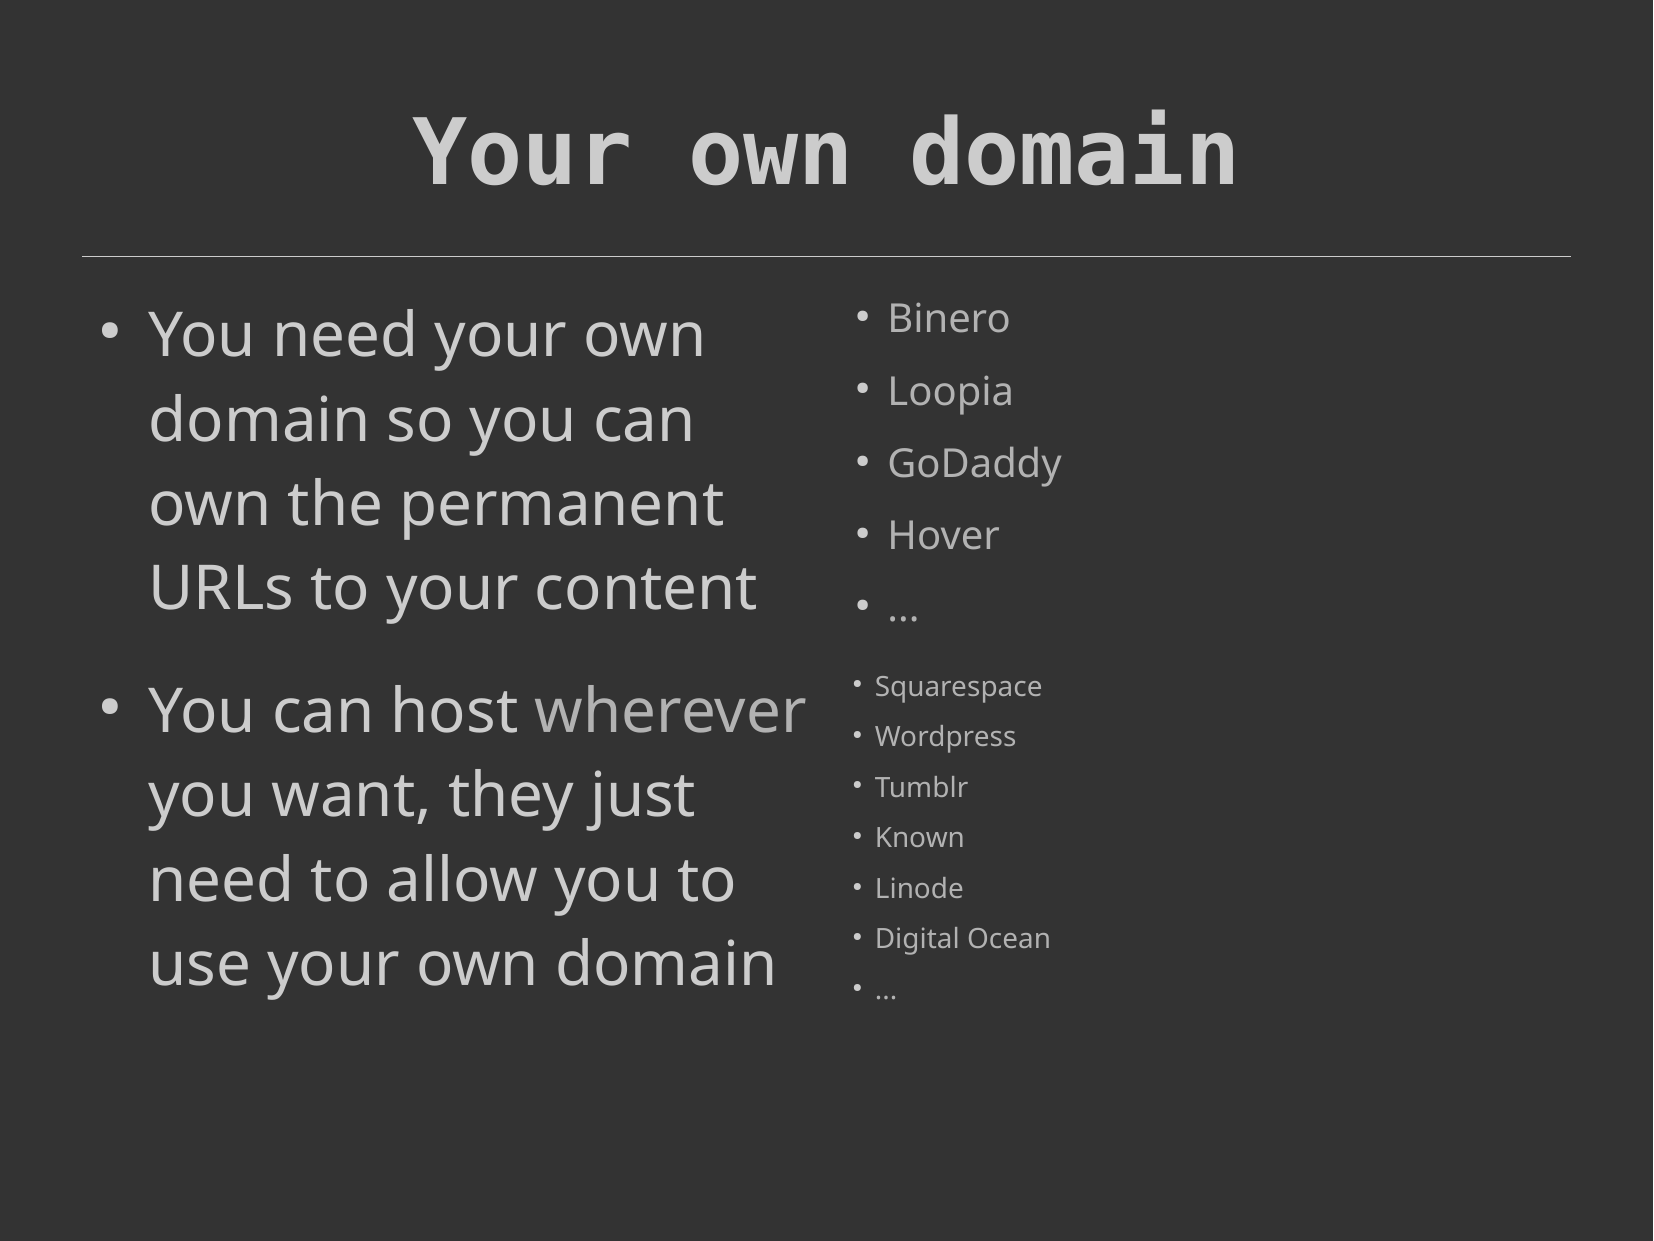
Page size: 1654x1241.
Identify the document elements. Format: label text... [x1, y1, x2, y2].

list You need your own domain so you can own the permanent URLs to your content [82, 290, 809, 634]
list You can host wherever you want, they just need to allow you to use your own domain [82, 665, 809, 1010]
title Your own domain [82, 49, 1571, 257]
list Squarespace Wordpress Tumblr Known Linode Digital Ocean ... [844, 665, 1571, 1010]
list Binero Loopia GoDaddy Hover ... [844, 290, 1571, 634]
